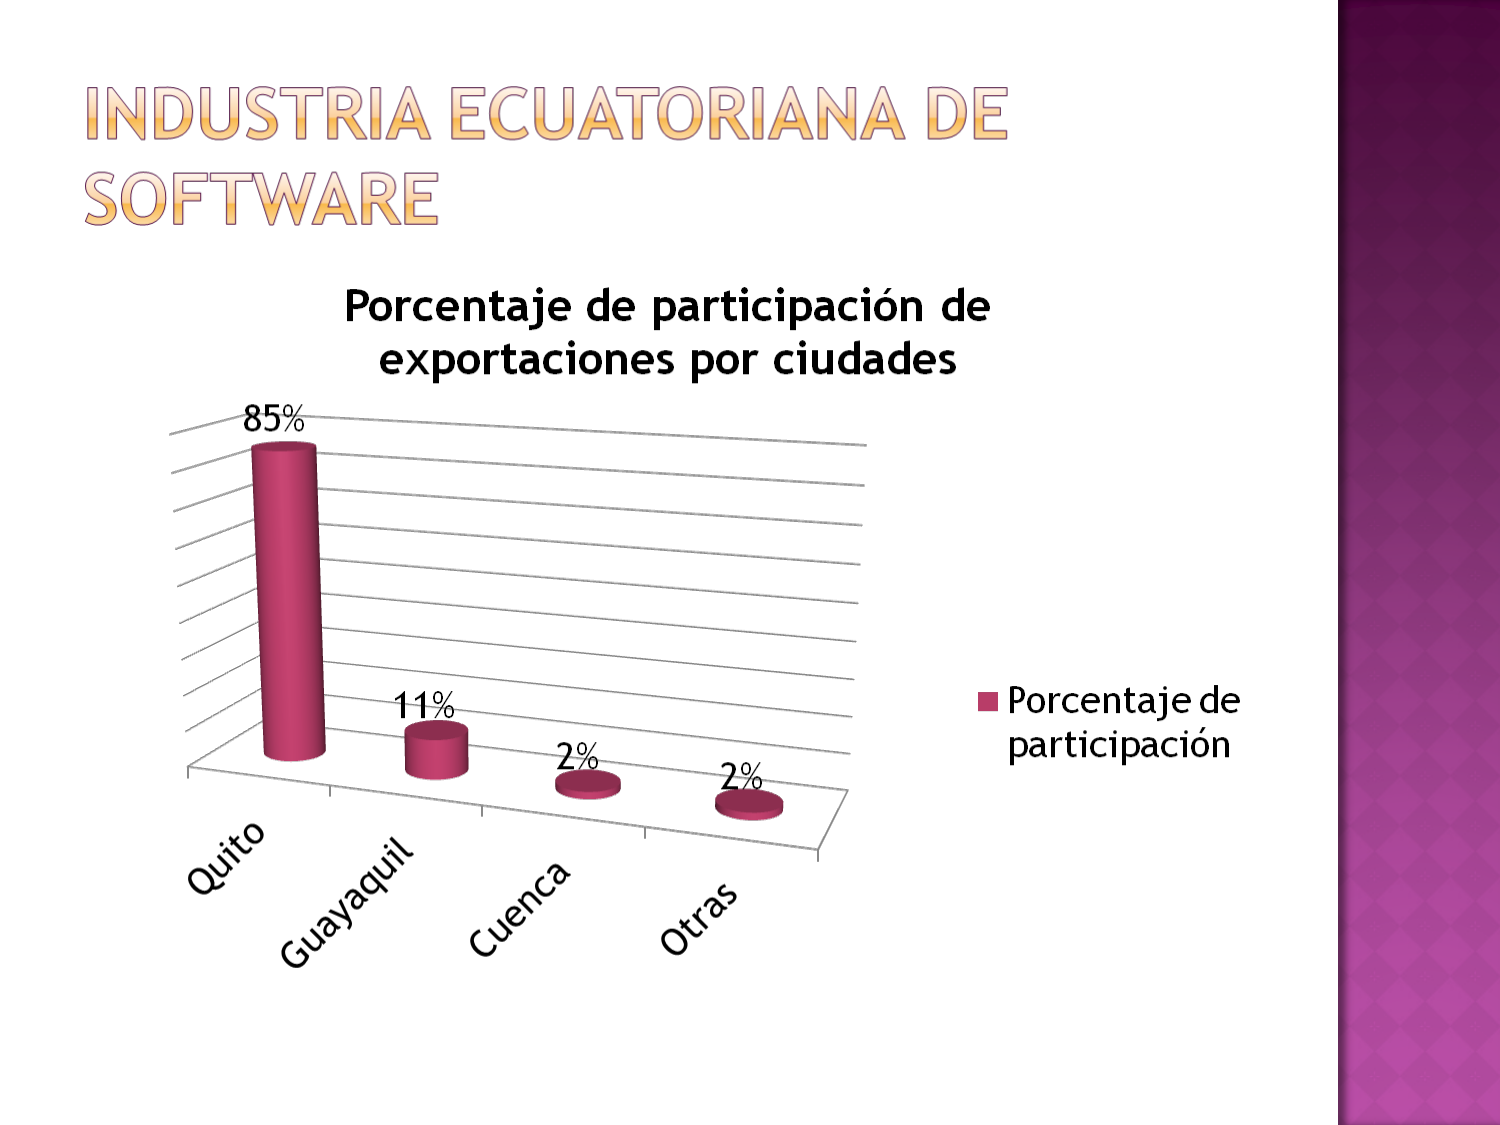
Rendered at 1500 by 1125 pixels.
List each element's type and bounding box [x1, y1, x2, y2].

text_box [40, 47, 1265, 241]
text_box [75, 264, 1263, 1060]
picture [1337, 0, 1500, 1125]
